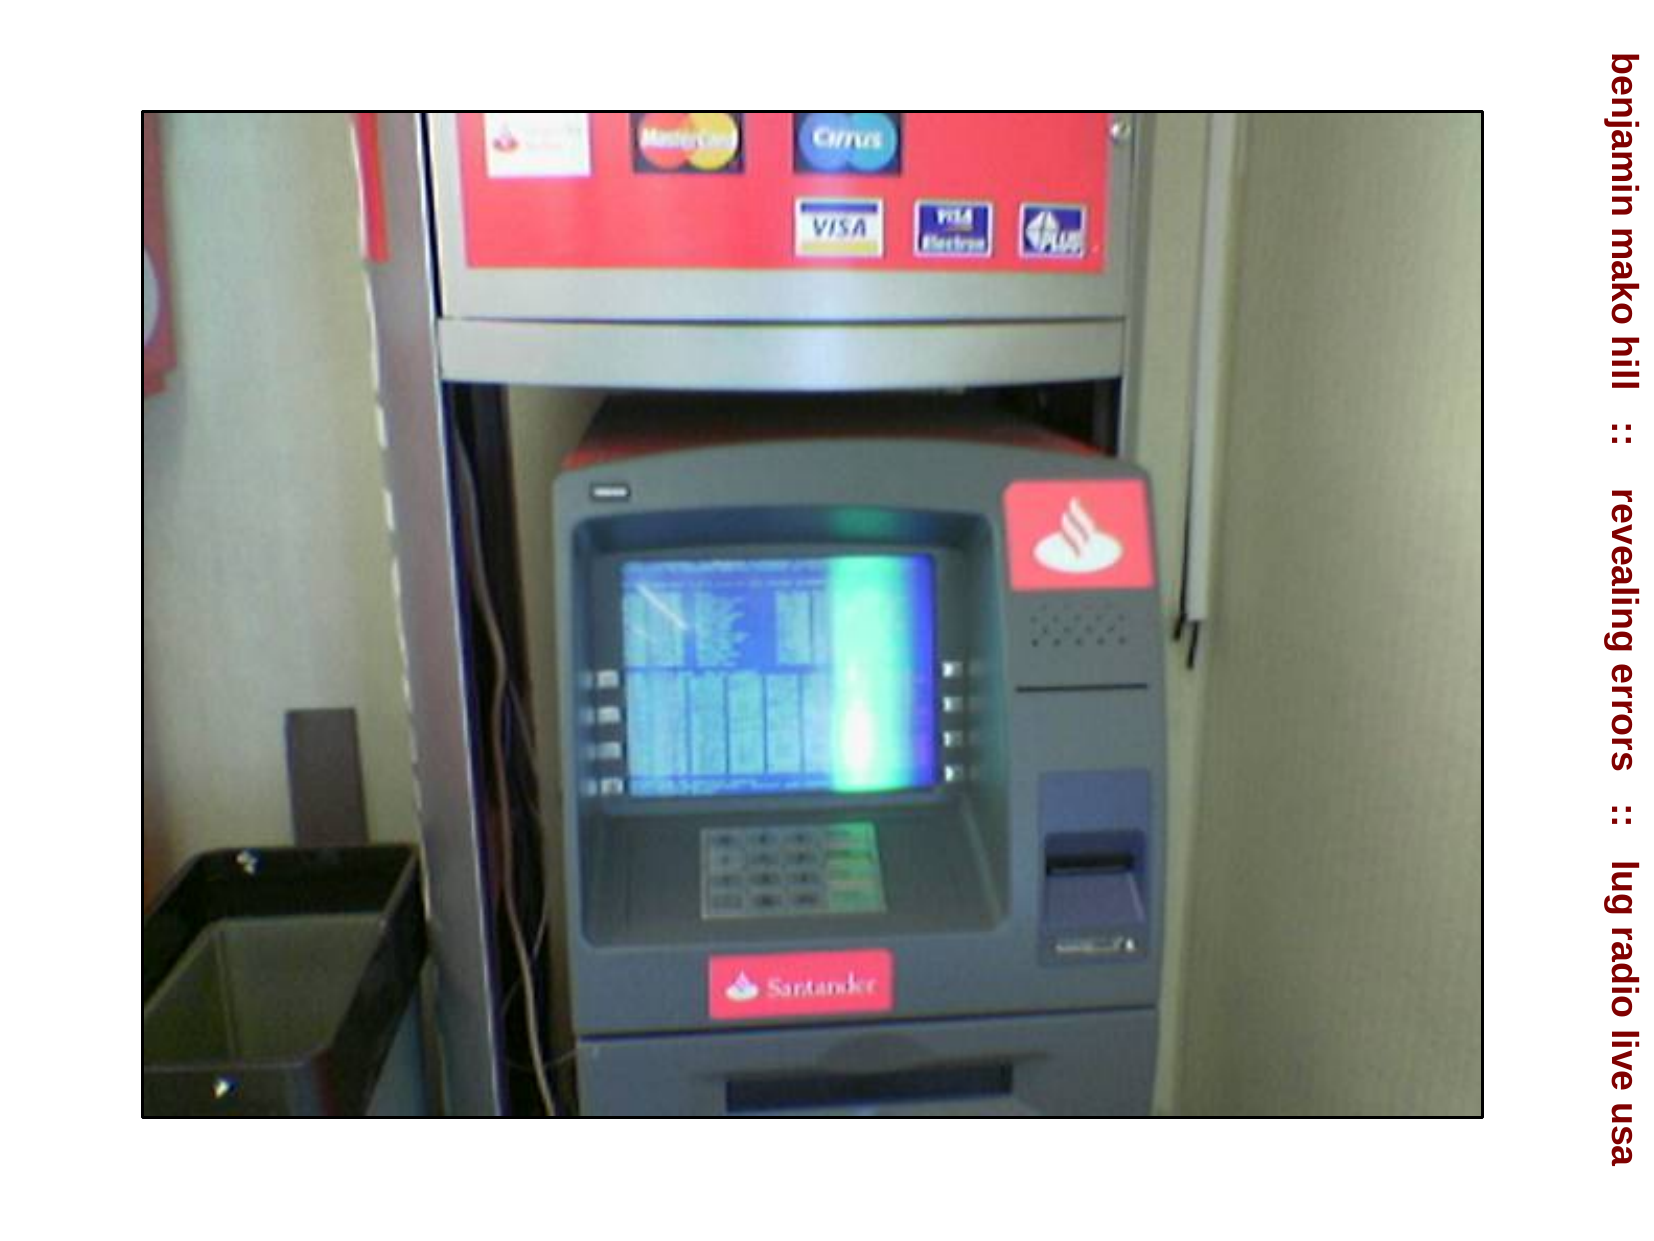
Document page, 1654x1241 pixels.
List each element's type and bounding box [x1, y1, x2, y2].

picture [144, 112, 1482, 1116]
